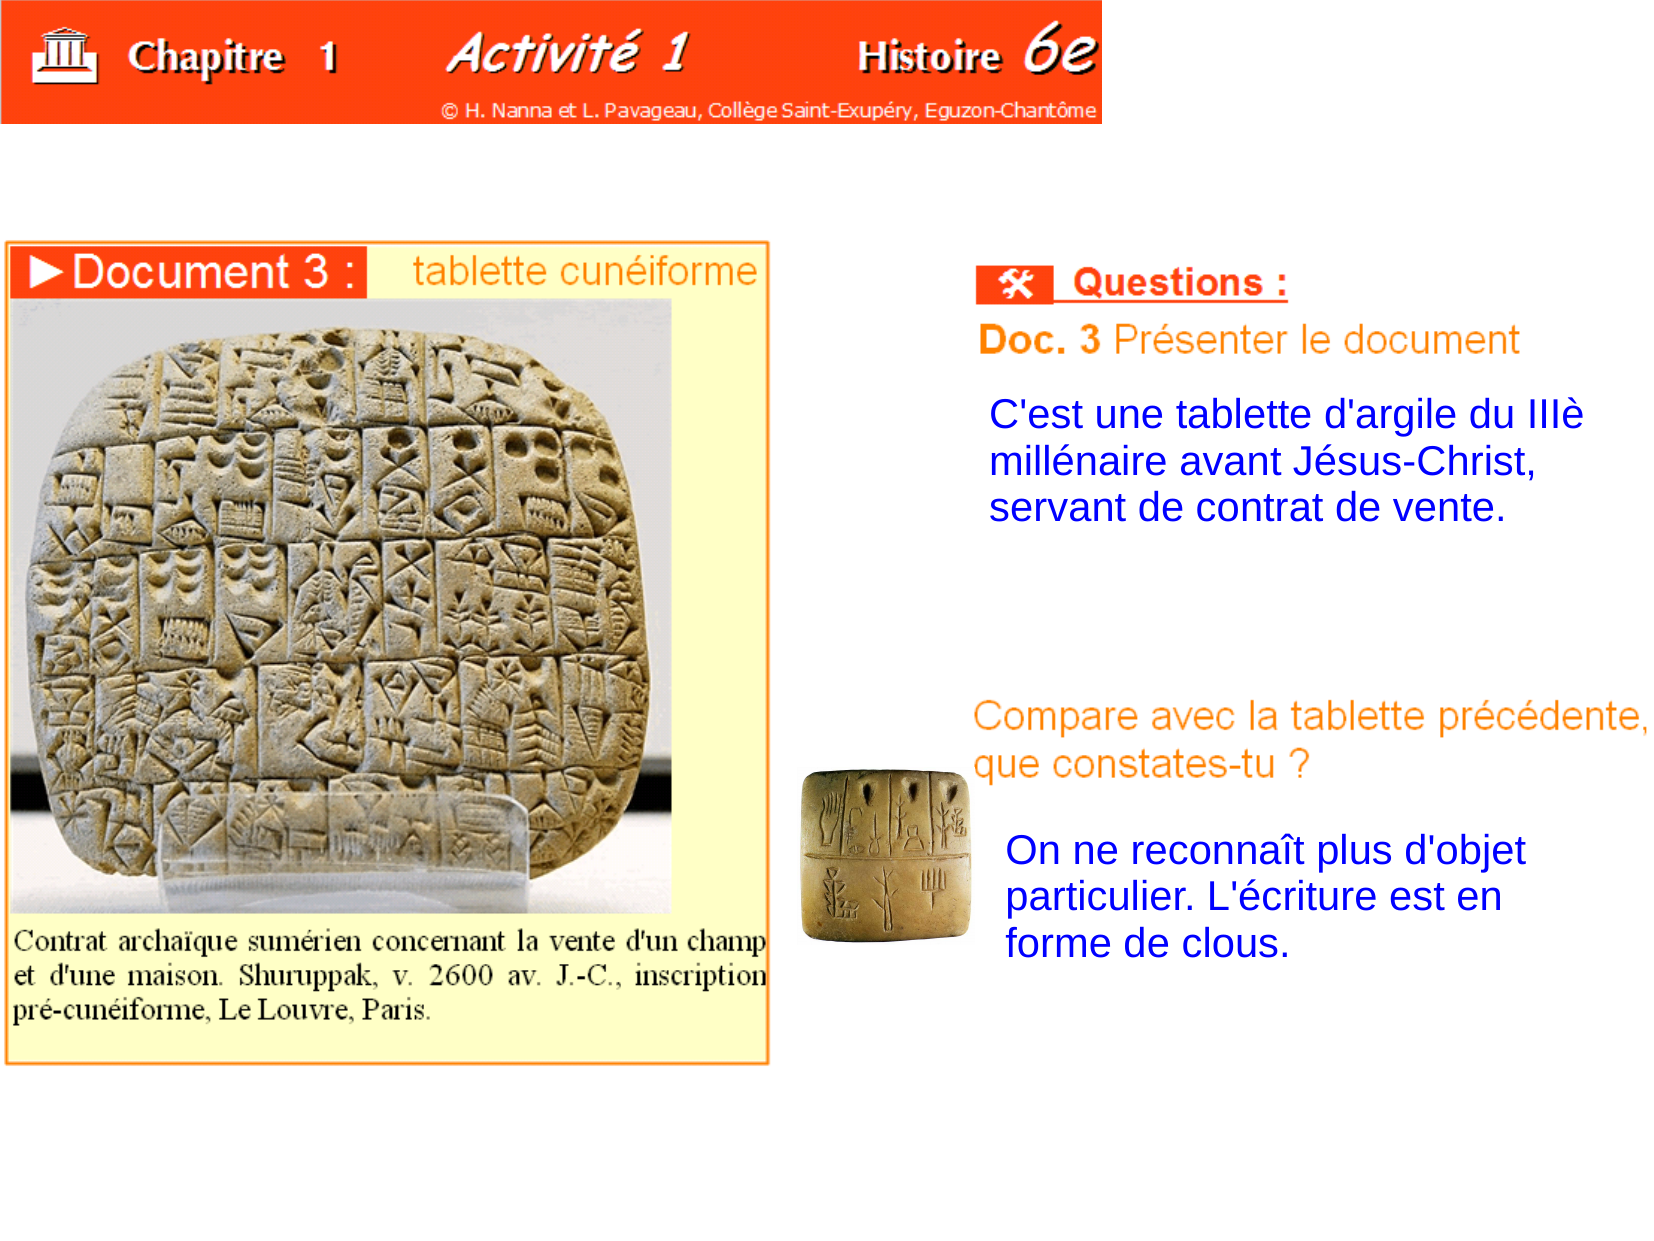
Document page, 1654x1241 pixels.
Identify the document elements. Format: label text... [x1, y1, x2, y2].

text_box C'est une tablette d'argile du IIIè millénaire avant Jésus-Christ, servant de contrat de vente. [974, 383, 1641, 562]
picture [0, 236, 1654, 1075]
text_box On ne reconnaît plus d'objet particulier. L'écriture est en forme de clous. [990, 819, 1565, 975]
picture [0, 0, 1102, 124]
